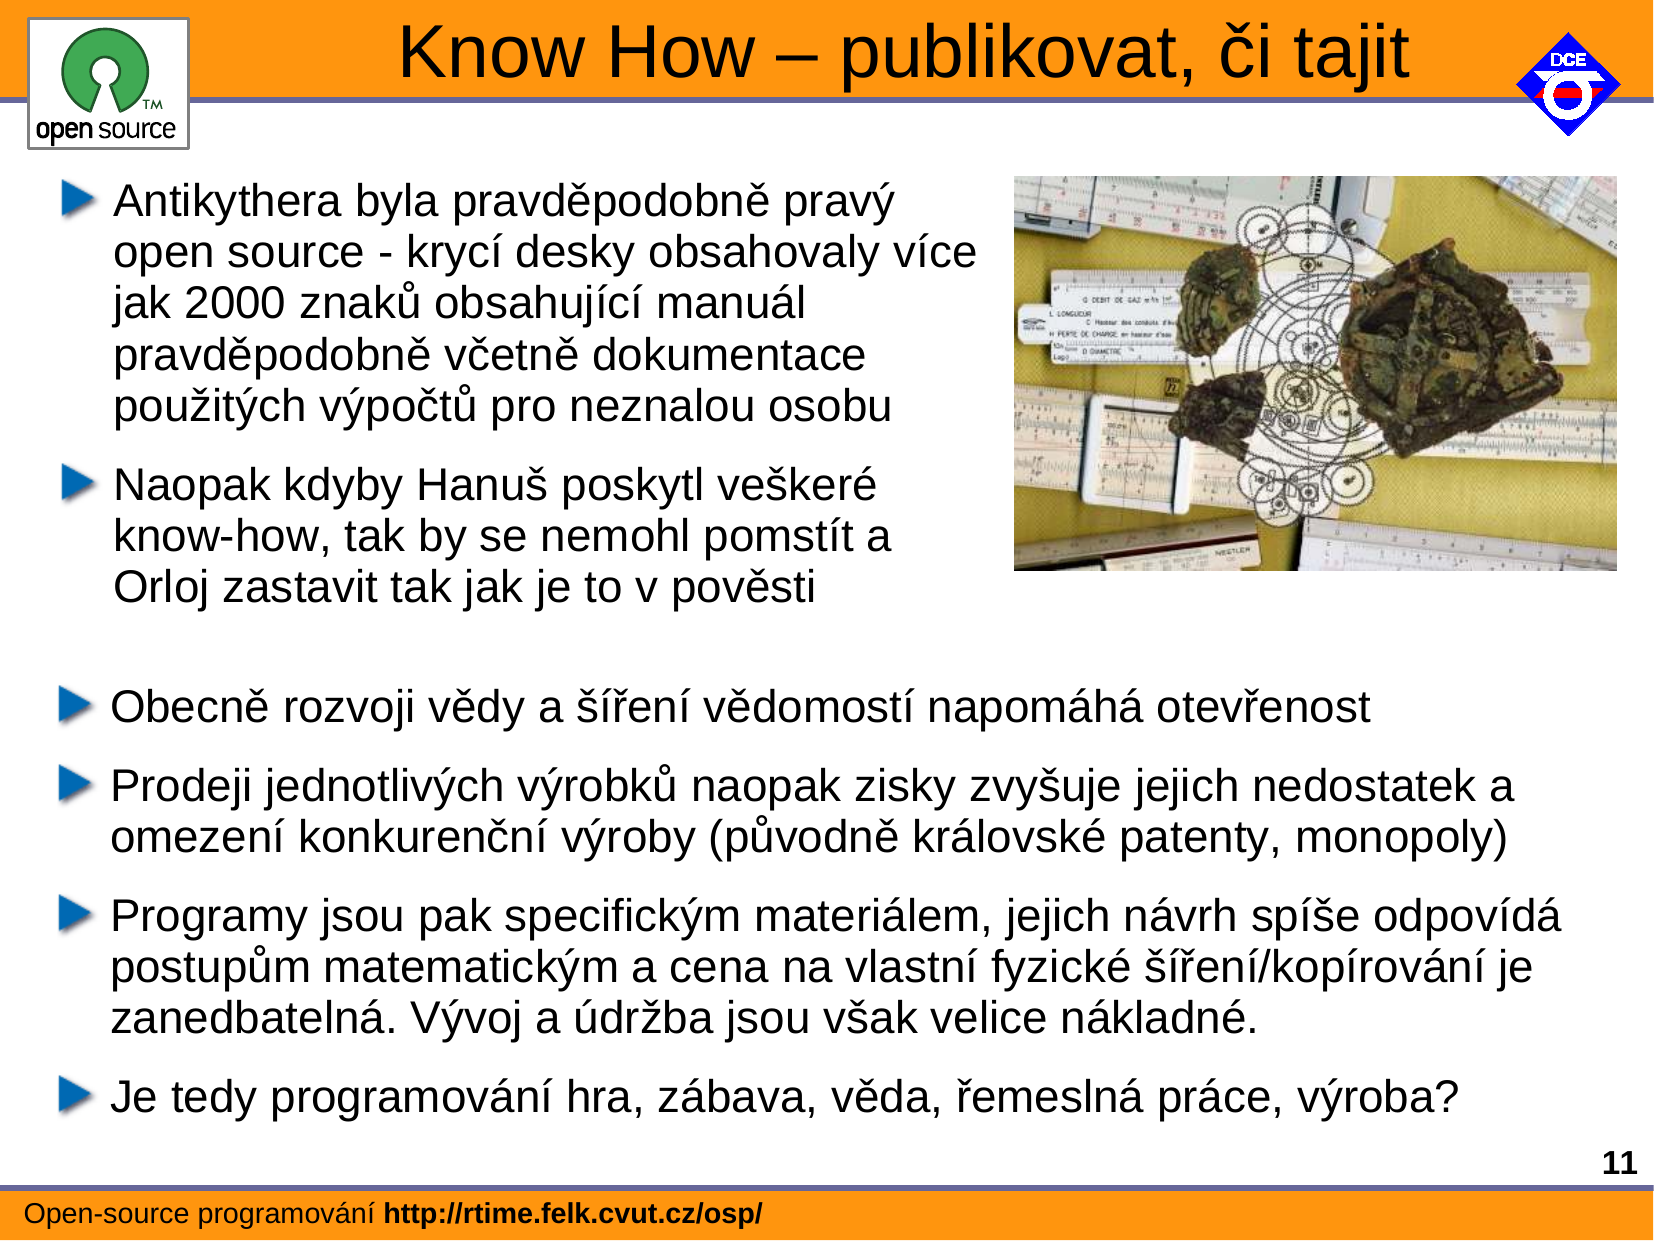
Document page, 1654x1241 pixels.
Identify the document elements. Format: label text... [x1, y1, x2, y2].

picture [1014, 176, 1617, 571]
list Obecně rozvoji vědy a šíření vědomostí napomáhá otevřenost Prodeji jednotlivých výrobků naopak zisky zvyšuje jejich nedostatek a omezení konkurenční výroby (původně královské patenty, monopoly) Programy jsou pak specifickým materiálem, jejich návrh spíše odpovídá postupům matematickým a cena na vlastní fyzické šíření/kopírování je zanedbatelná. Vývoj a údržba jsou však velice nákladné. Je tedy programování hra, zábava, věda, řemeslná práce, výroba? [39, 681, 1613, 1162]
list Antikythera byla pravděpodobně pravý open source - krycí desky obsahovaly více jak 2000 znaků obsahující manuál pravděpodobně včetně dokumentace použitých výpočtů pro neznalou osobu Naopak kdyby Hanuš poskytl veškeré know-how, tak by se nemohl pomstít a Orloj zastavit tak jak je to v pověsti [42, 174, 1002, 674]
title Know How – publikovat, či tajit [178, 4, 1631, 98]
